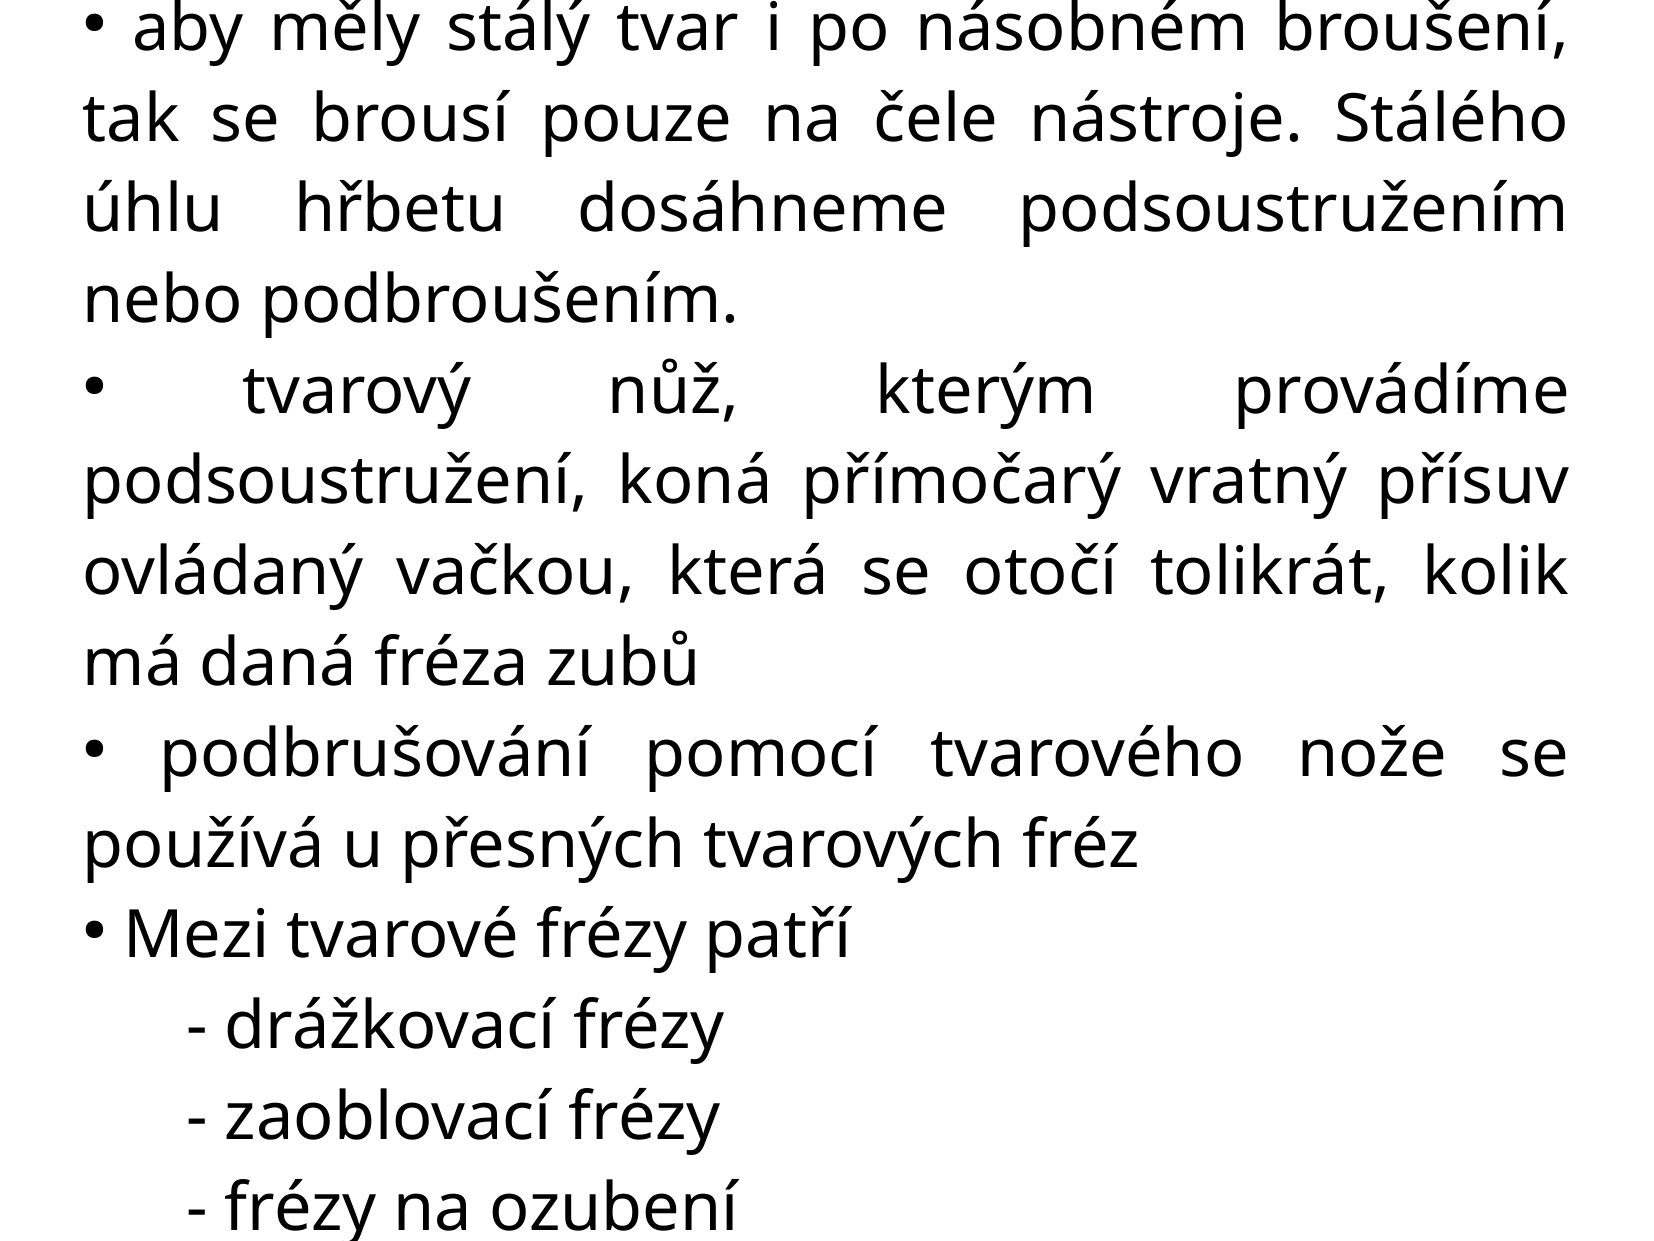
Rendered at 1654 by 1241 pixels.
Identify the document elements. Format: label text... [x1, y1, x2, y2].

subtitle b) Tvarové frézy aby měly stálý tvar i po násobném broušení, tak se brousí pouze na čele nástroje. Stálého úhlu hřbetu dosáhneme podsoustružením nebo podbroušením. tvarový nůž, kterým provádíme podsoustružení, koná přímočarý vratný přísuv ovládaný vačkou, která se otočí tolikrát, kolik má daná fréza zubů podbrušování pomocí tvarového nože se používá u přesných tvarových fréz Mezi tvarové frézy patří - drážkovací frézy - zaoblovací frézy - frézy na ozubení - frézy na závity [82, 32, 1571, 1196]
